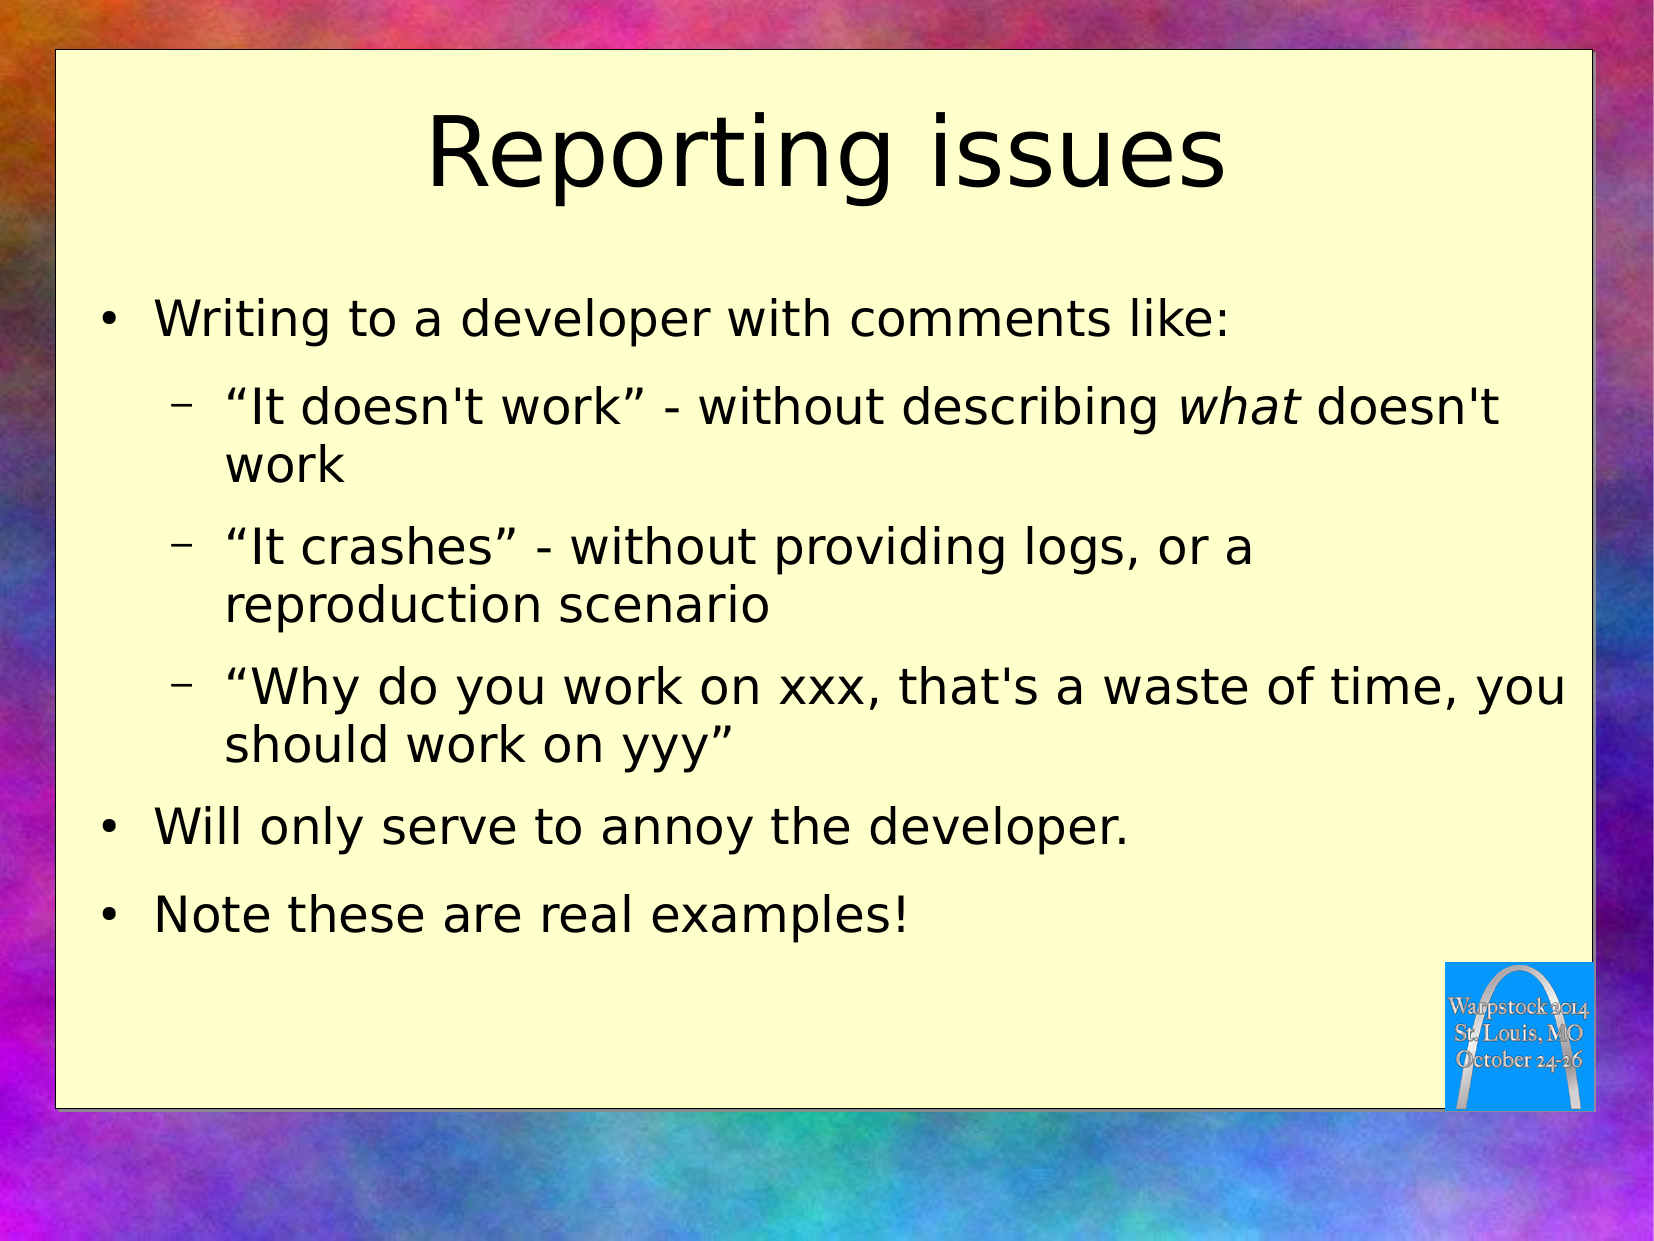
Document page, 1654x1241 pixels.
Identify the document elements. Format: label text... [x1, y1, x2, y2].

picture [0, 0, 1654, 1241]
title Reporting issues [82, 49, 1571, 257]
list Writing to a developer with comments like: “It doesn't work” - without describing what doesn't work “It crashes” - without providing logs, or a reproduction scenario “Why do you work on xxx, that's a waste of time, you should work on yyy” Will only serve to annoy the developer. Note these are real examples! [82, 290, 1571, 1111]
